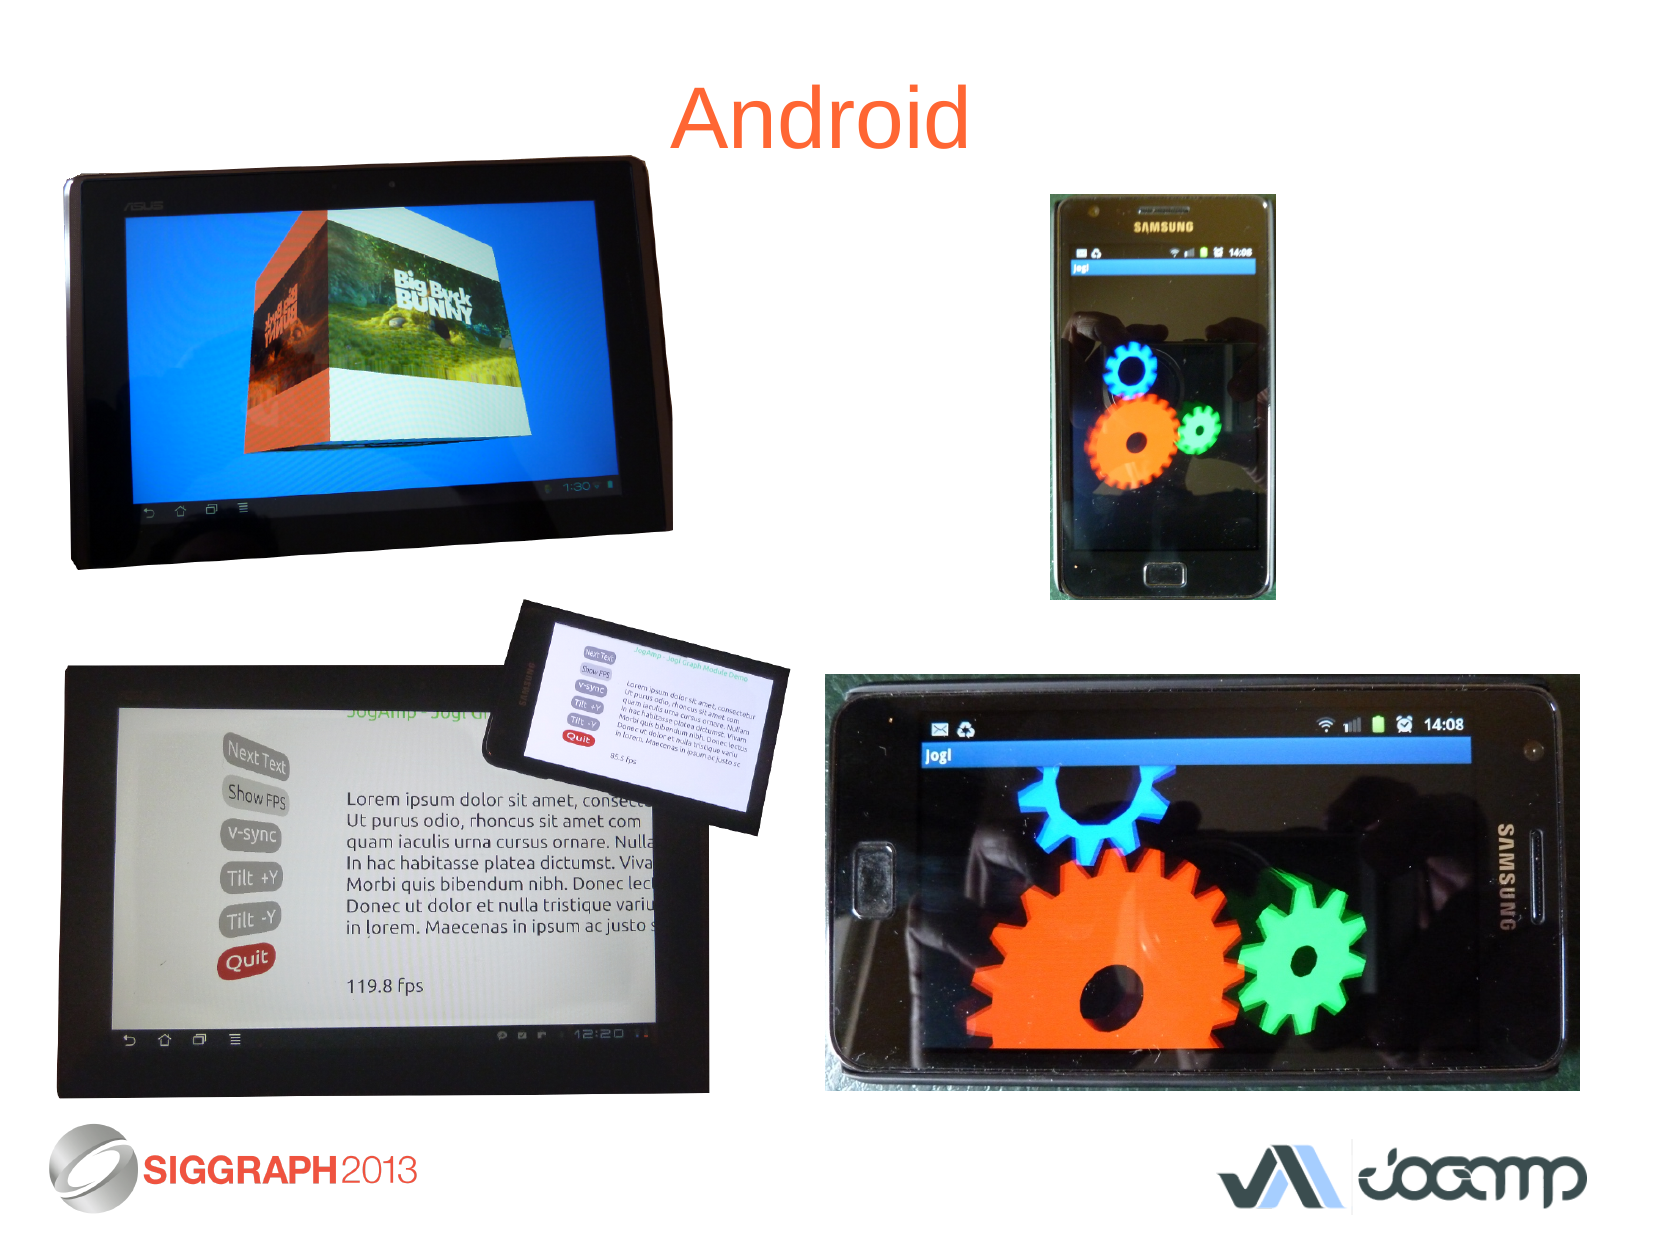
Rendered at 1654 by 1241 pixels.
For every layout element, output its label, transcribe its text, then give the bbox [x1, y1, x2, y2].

picture [1215, 1139, 1587, 1215]
picture [1050, 194, 1276, 601]
picture [45, 1122, 421, 1215]
picture [825, 674, 1580, 1091]
title Android [68, 49, 1576, 188]
picture [45, 594, 796, 1105]
picture [60, 140, 676, 586]
